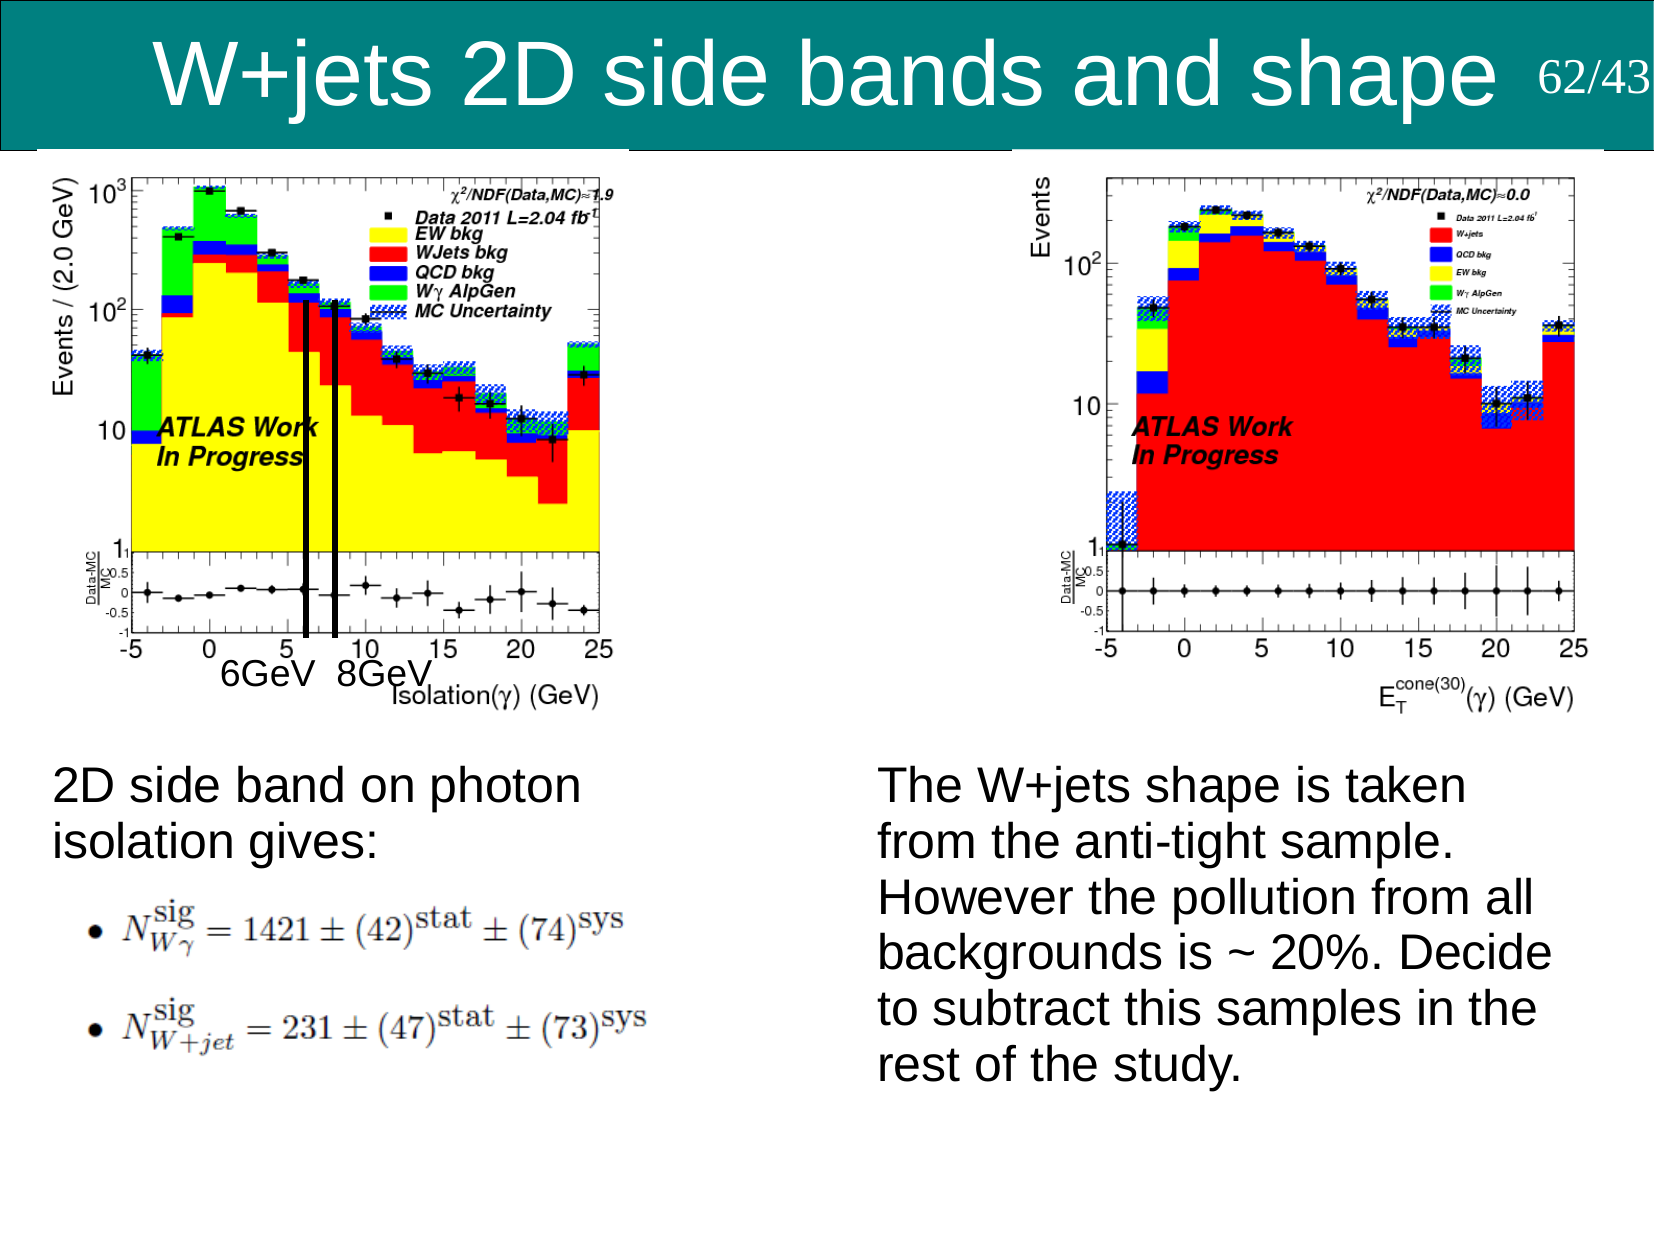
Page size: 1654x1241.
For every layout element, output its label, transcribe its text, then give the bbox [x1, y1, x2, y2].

picture [65, 886, 676, 1078]
text_box 2D side band on photon isolation gives: [37, 750, 751, 877]
picture [1012, 149, 1604, 723]
title W+jets 2D side bands and shape [82, 22, 1571, 126]
text_box The W+jets shape is taken from the anti-tight sample. However the pollution from all backgrounds is ~ 20%. Decide to subtract this samples in the rest of the study. [862, 750, 1576, 1100]
text_box 6GeV 8GeV [130, 645, 543, 703]
picture [37, 149, 629, 725]
